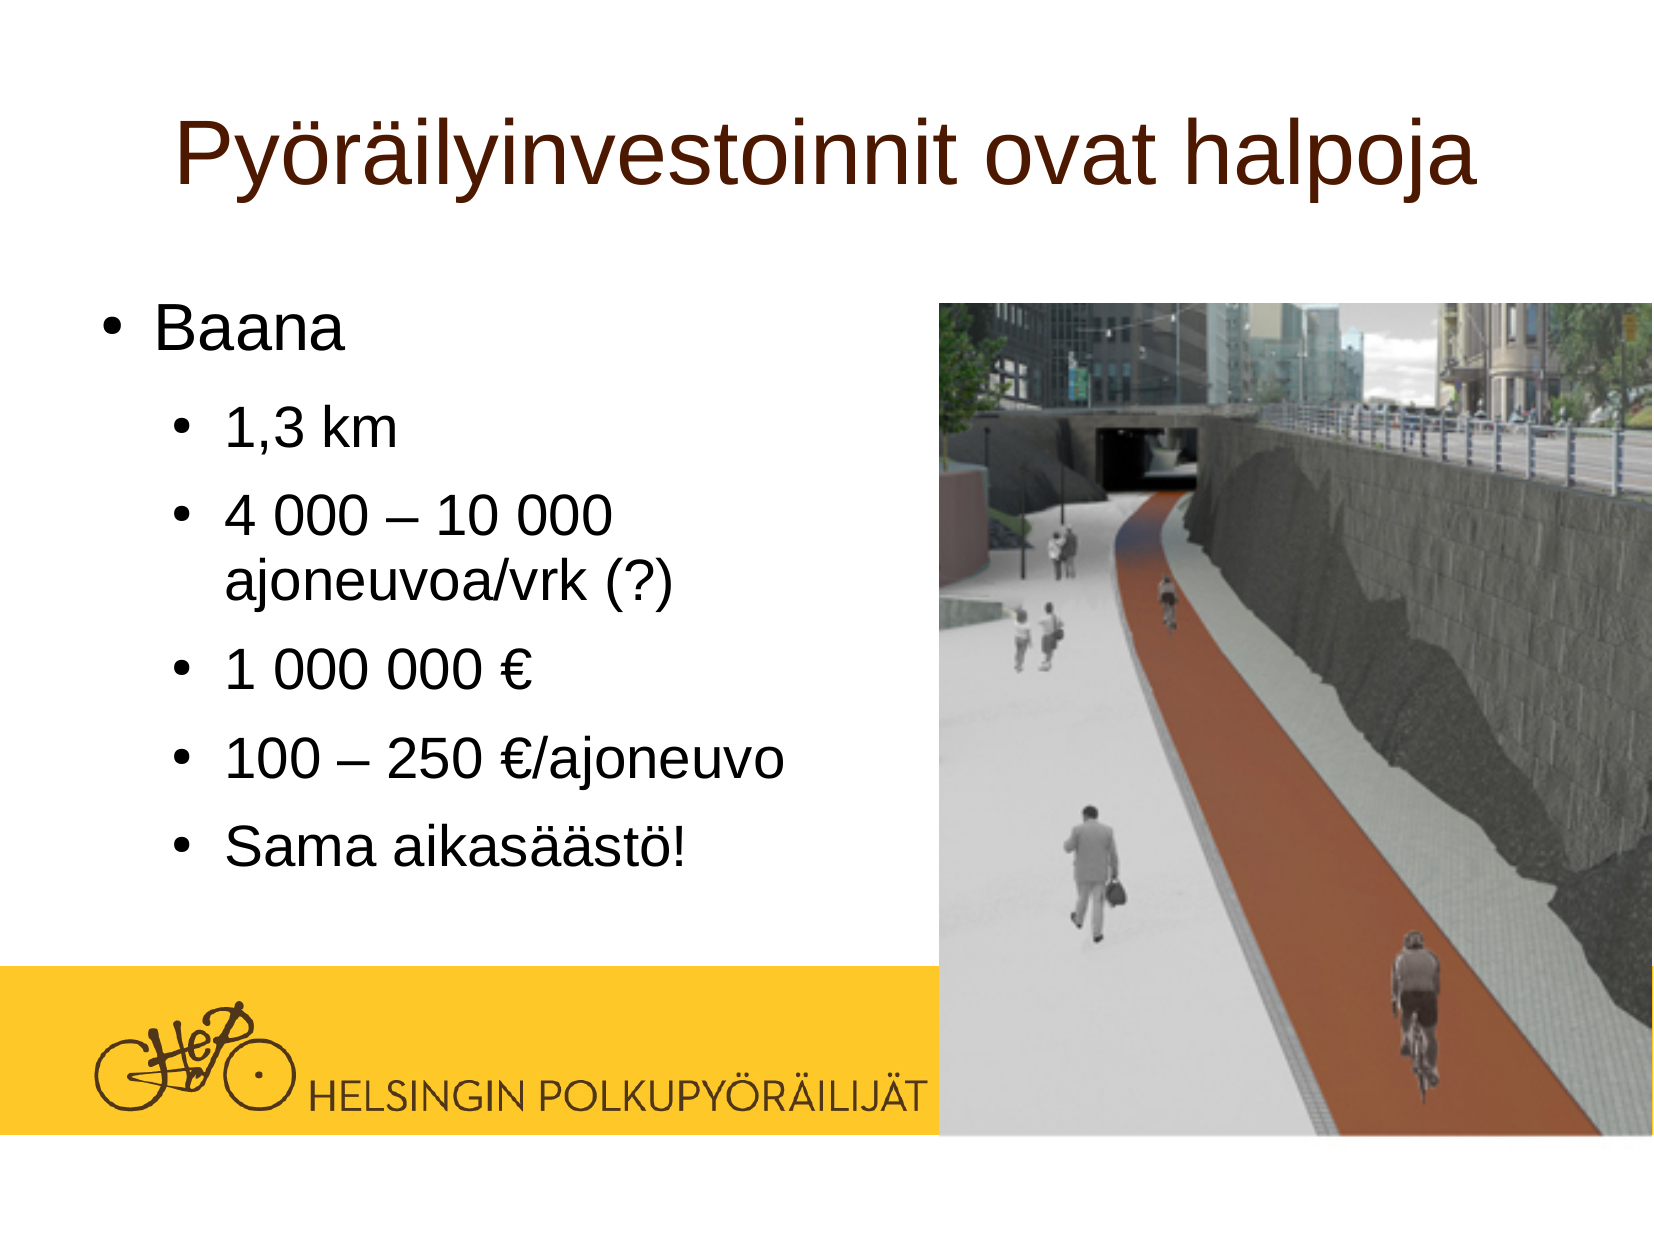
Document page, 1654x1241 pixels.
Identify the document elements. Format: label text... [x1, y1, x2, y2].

title Pyöräilyinvestoinnit ovat halpoja [82, 49, 1571, 257]
picture [0, 303, 1654, 1164]
list Baana 1,3 km 4 000 – 10 000 ajoneuvoa/vrk (?) 1 000 000 € 100 – 250 €/ajoneuvo Sama aikasäästö! [82, 290, 809, 1109]
